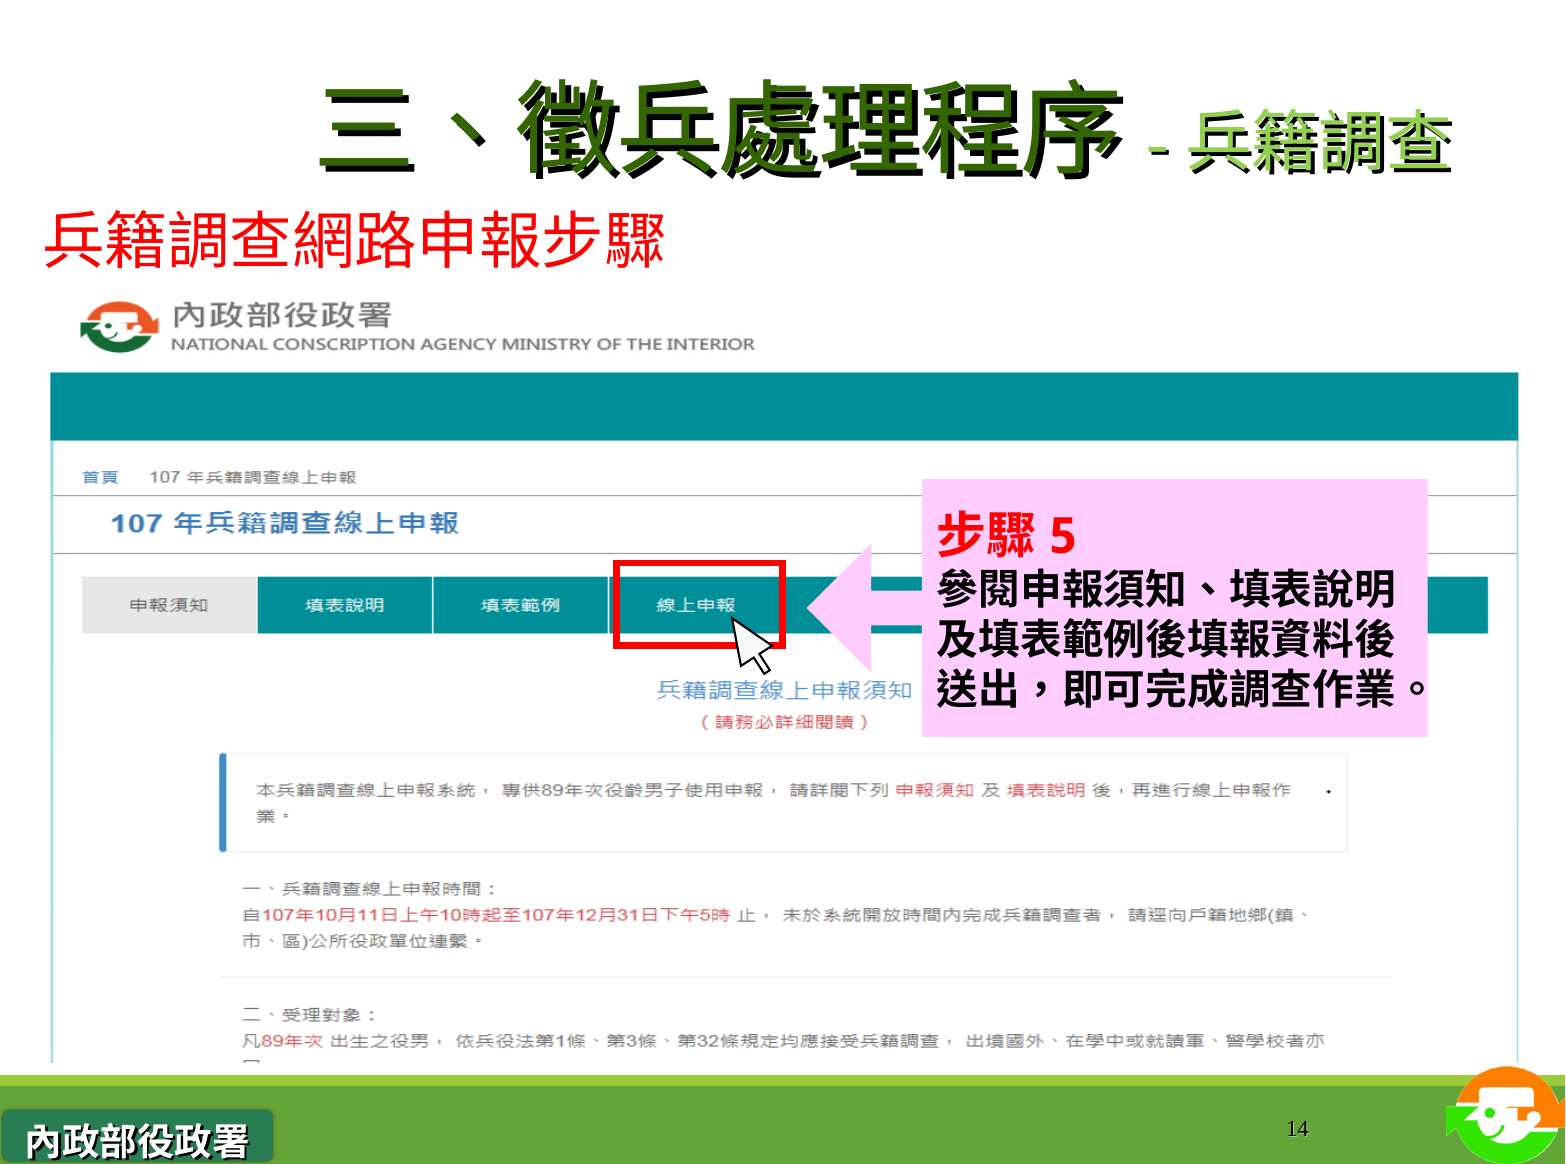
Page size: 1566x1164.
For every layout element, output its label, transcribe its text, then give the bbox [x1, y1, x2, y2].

text_box 兵籍調查網路申報步驟 [27, 193, 766, 285]
picture [1446, 1067, 1566, 1164]
text_box 內政部役政署 [0, 1107, 276, 1164]
text_box 三、徵兵處理程序-兵籍調查 [275, 56, 1491, 274]
text_box [732, 618, 773, 674]
text_box 13 [1270, 1096, 1440, 1158]
text_box 步驟5 參閱申報須知、填表說明及填表範例後填報資料後送出，即可完成調查作業。 [806, 479, 1428, 737]
picture [50, 285, 1519, 1063]
